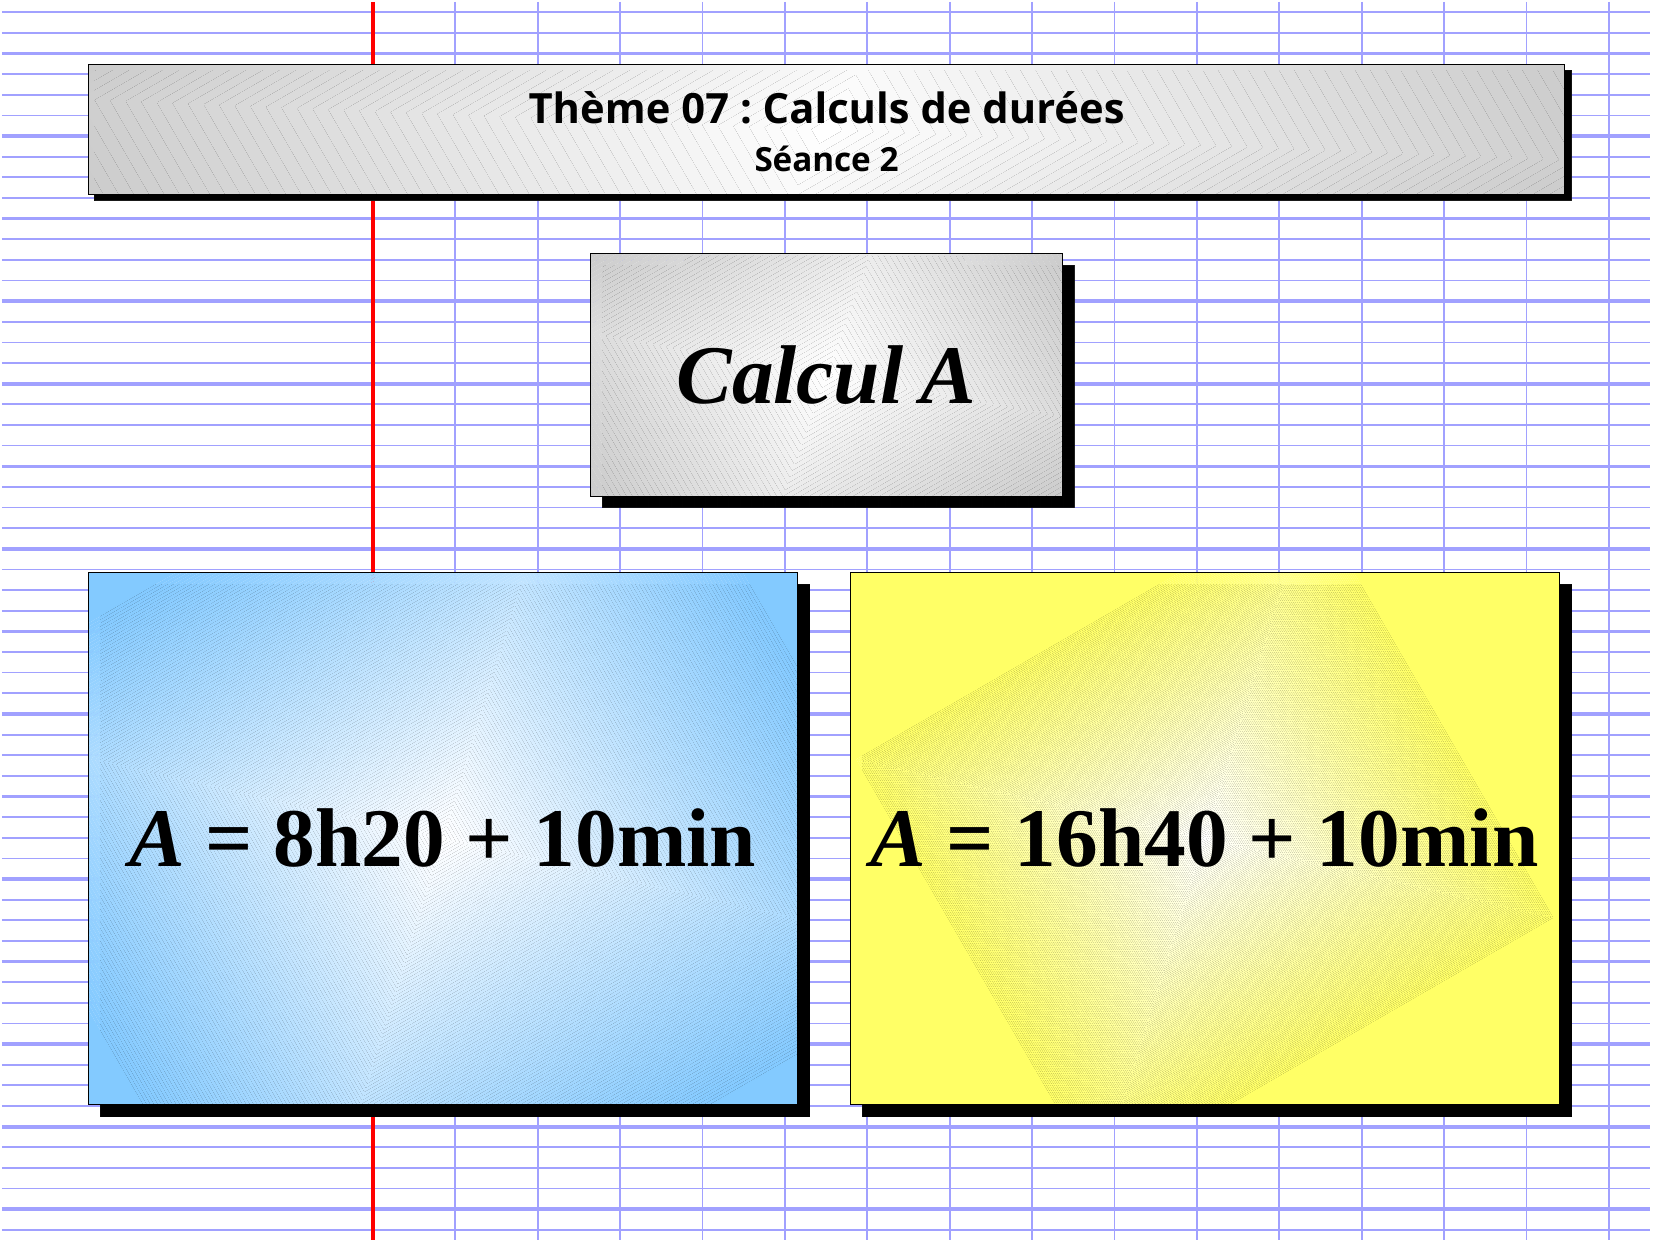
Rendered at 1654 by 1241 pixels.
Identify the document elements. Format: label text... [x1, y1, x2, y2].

text_box Calcul A [590, 253, 1063, 497]
text_box A = 16h40 + 10min [850, 572, 1560, 1105]
text_box Thème 07 : Calculs de durées Séance 2 [88, 64, 1565, 195]
picture [0, 0, 1654, 1241]
text_box A = 8h20 + 10min [88, 572, 798, 1105]
